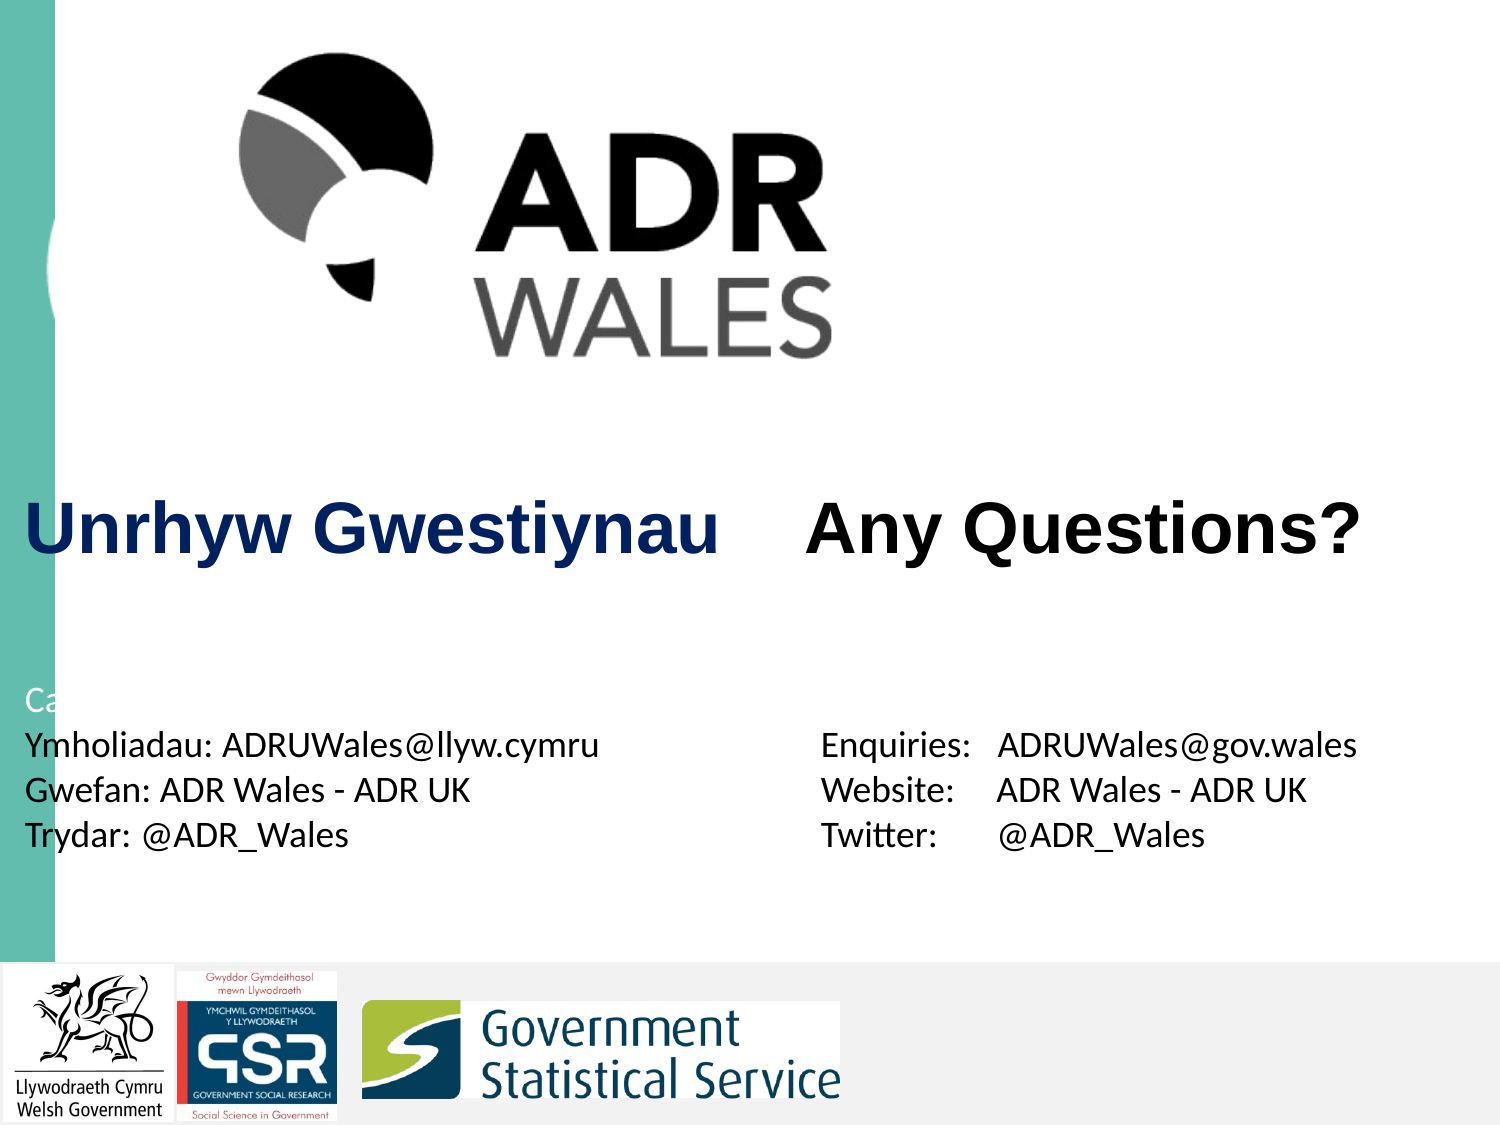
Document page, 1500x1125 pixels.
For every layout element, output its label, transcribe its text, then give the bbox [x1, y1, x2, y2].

text_box [0, 962, 1500, 1125]
picture [3, 964, 174, 1122]
text_box Data Acquisition and Linking for Research Enquiries: ADRUWales@gov.wales Website: ADR Wales - ADR UK Twitter: @ADR_Wales [826, 667, 1500, 862]
text_box Caffael a Chysylltu Data ar gyfer Ymchwil Ymholiadau: ADRUWales@llyw.cymru Gwefan: ADR Wales - ADR UK Trydar: @ADR_Wales [10, 667, 826, 863]
picture [0, 4, 998, 500]
text_box Any Questions? [940, 431, 1500, 618]
picture [362, 1000, 840, 1099]
picture [177, 971, 337, 1121]
text_box Unrhyw Gwestiynau [10, 431, 940, 618]
